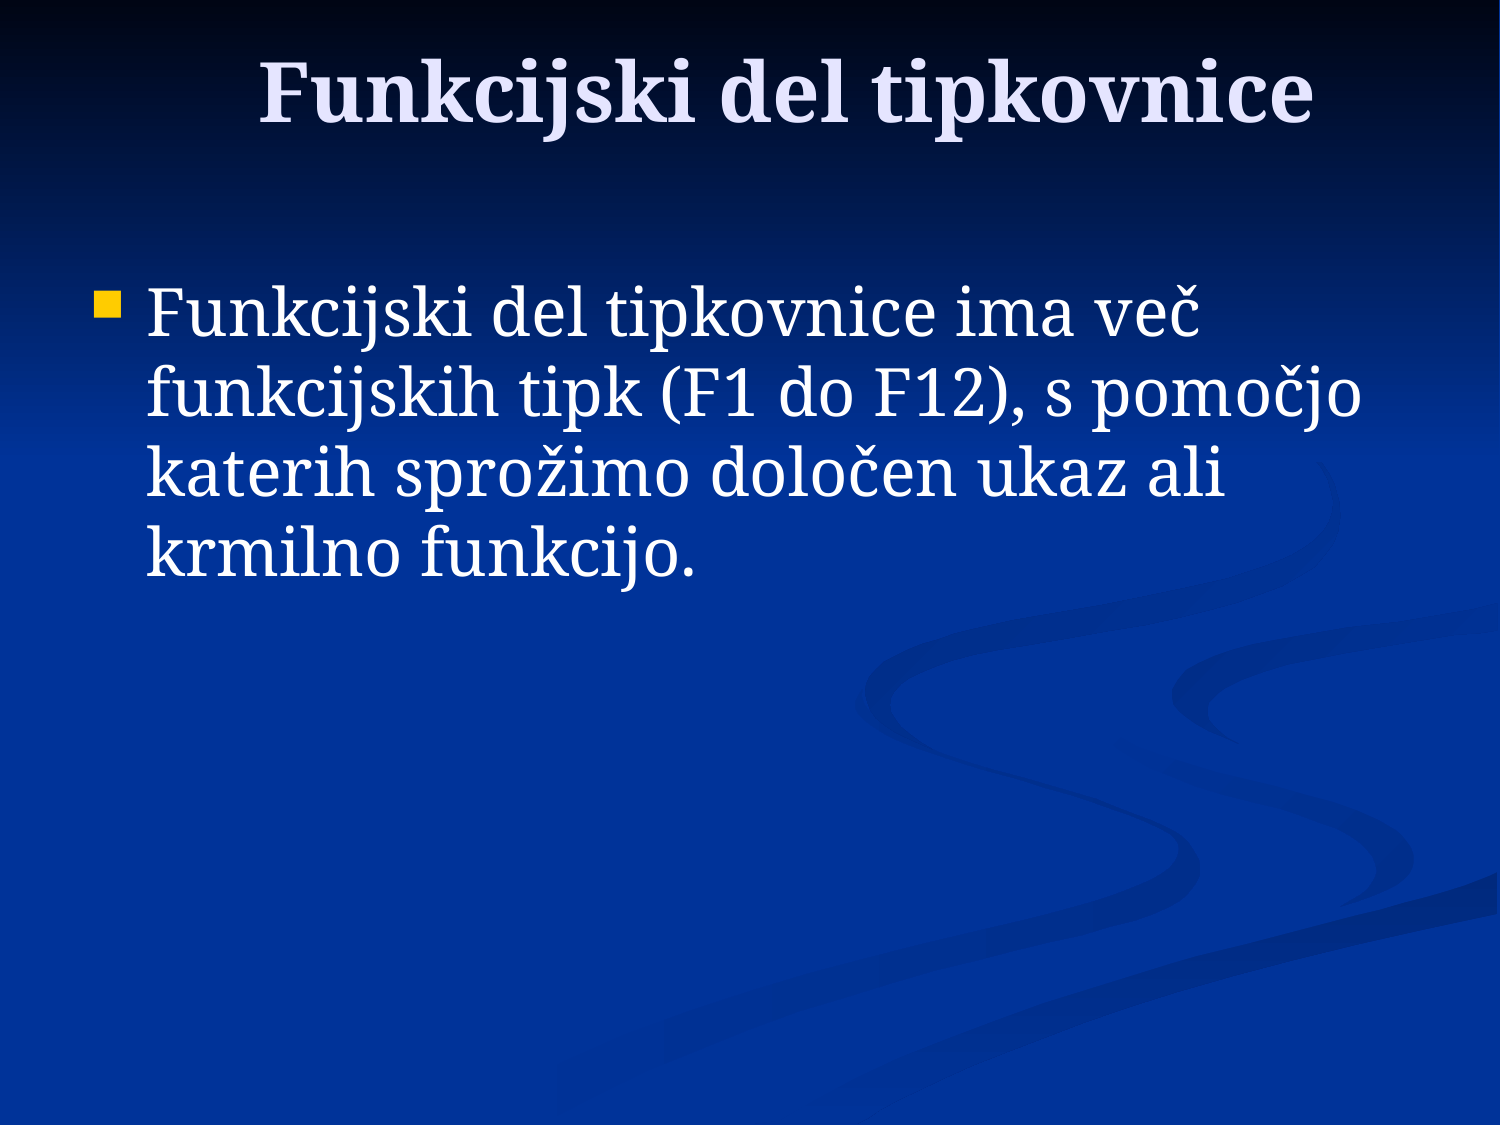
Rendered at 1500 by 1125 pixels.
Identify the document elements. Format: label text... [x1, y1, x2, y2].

title Funkcijski del tipkovnice [75, 45, 1425, 233]
list Funkcijski del tipkovnice ima več funkcijskih tipk (F1 do F12), s pomočjo katerih sprožimo določen ukaz ali krmilno funkcijo. [75, 262, 1425, 1005]
